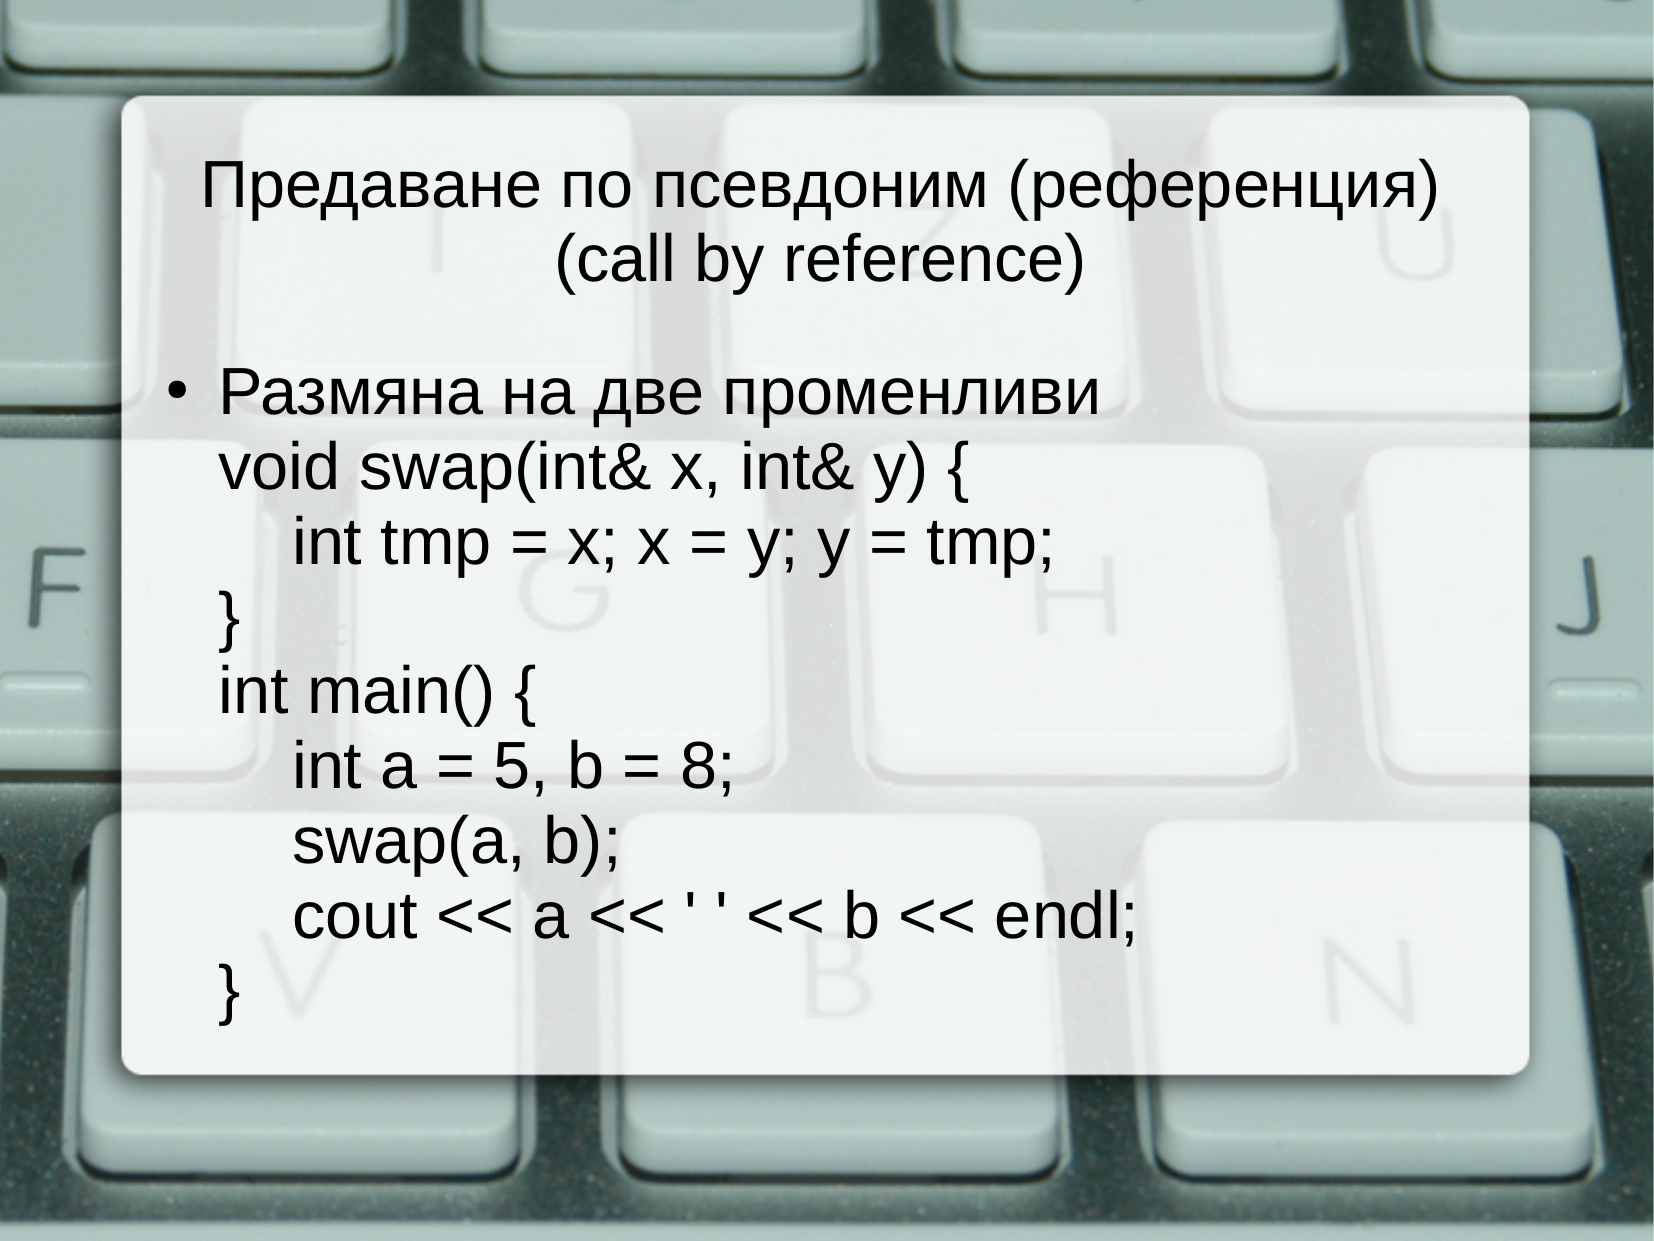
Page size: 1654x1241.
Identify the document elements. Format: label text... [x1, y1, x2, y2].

list Размяна на две променливи void swap(int& x, int& y) { int tmp = x; x = y; y = tmp; } int main() { int a = 5, b = 8; swap(a, b); cout << a << ' ' << b << endl; } [147, 354, 1506, 1074]
title Предаване по псевдоним (референция) (call by reference) [135, 117, 1506, 325]
picture [0, 0, 1654, 1241]
